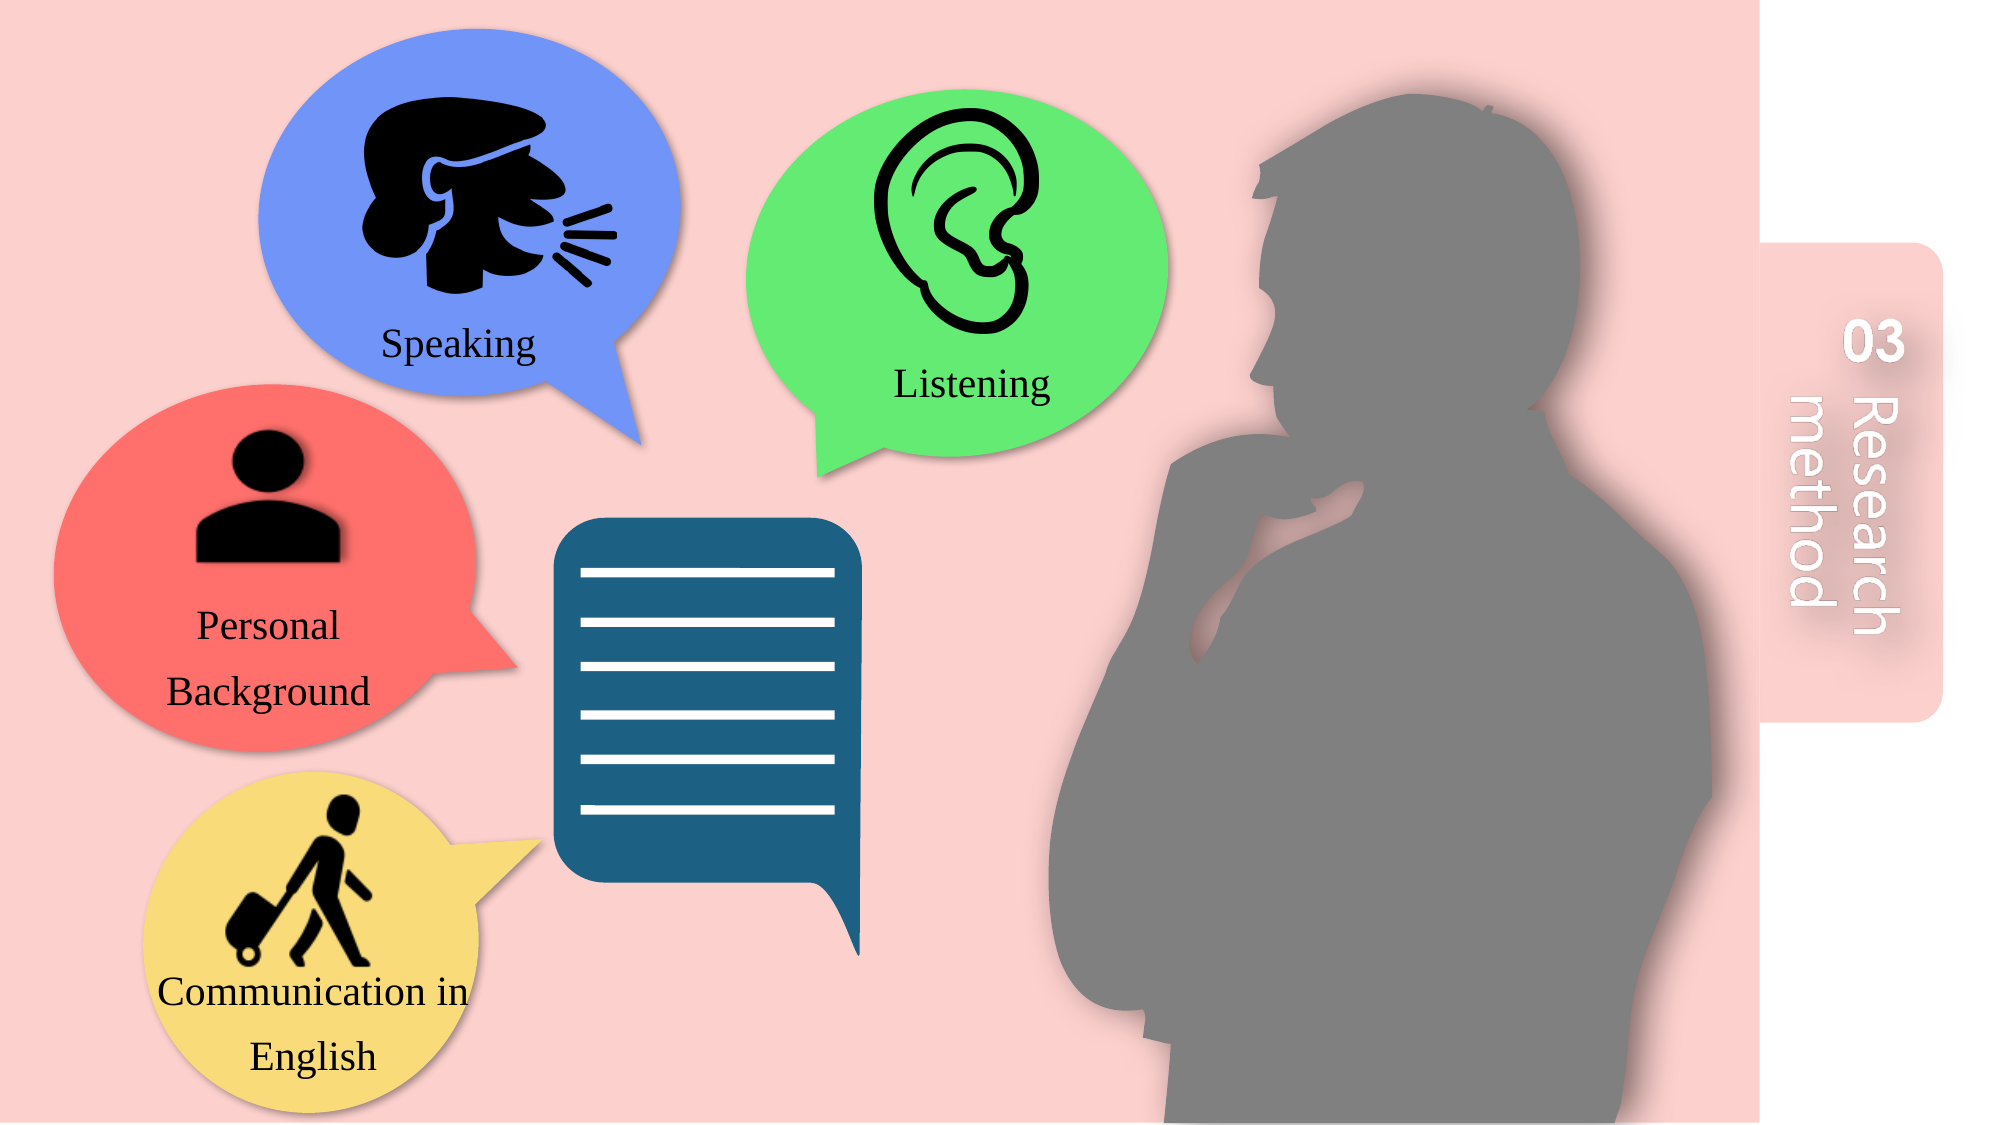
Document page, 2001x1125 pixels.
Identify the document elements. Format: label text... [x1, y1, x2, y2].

picture [874, 108, 1039, 334]
picture [1743, 286, 1943, 741]
picture [161, 403, 376, 575]
text_box Communication in English [127, 940, 499, 1086]
text_box Speaking [365, 293, 574, 373]
text_box [0, 0, 1943, 1124]
picture [199, 777, 399, 940]
text_box Personal Background [98, 575, 439, 721]
picture [362, 97, 617, 294]
text_box Listening [878, 333, 1074, 414]
